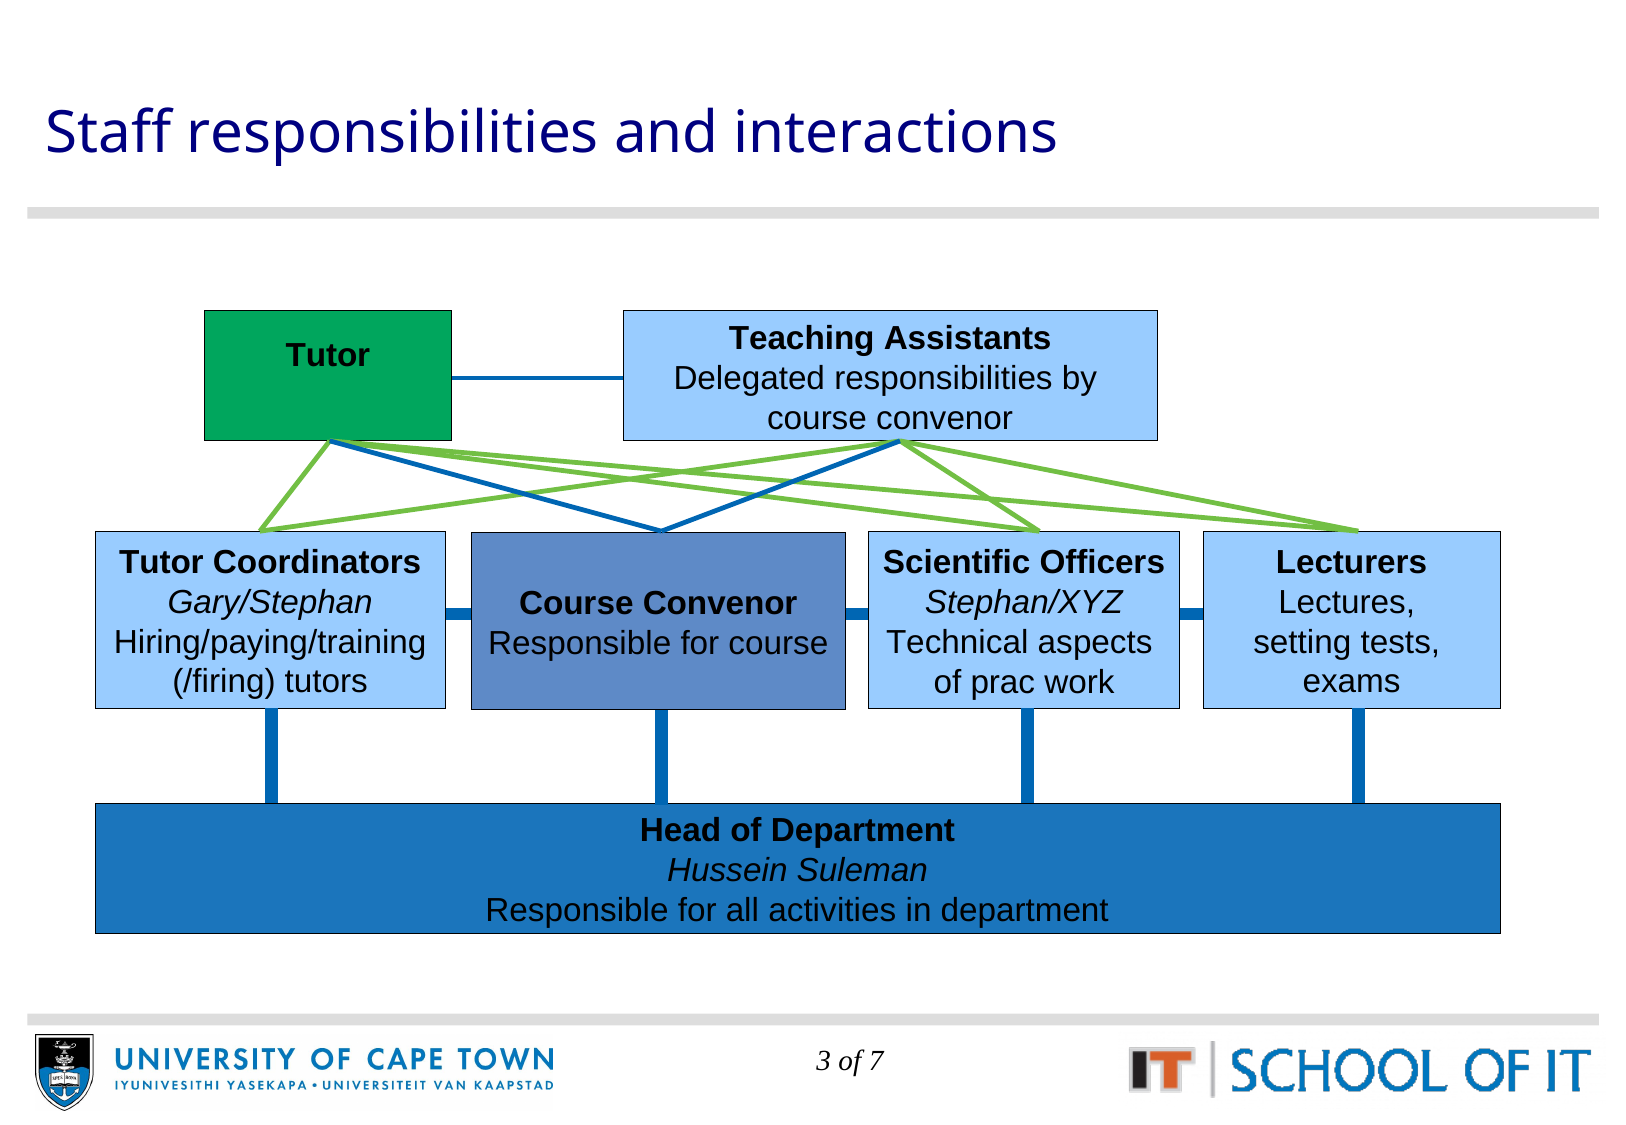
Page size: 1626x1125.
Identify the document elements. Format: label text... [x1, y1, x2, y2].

text_box Teaching Assistants Delegated responsibilities by course convenor [623, 310, 1158, 441]
text_box Lecturers Lectures, setting tests, exams [1203, 531, 1501, 709]
title Staff responsibilities and interactions [45, 66, 1583, 194]
text_box Course Convenor Responsible for course [471, 532, 846, 710]
picture [1118, 1030, 1606, 1109]
text_box Head of Department Hussein Suleman Responsible for all activities in department [95, 803, 1501, 934]
picture [35, 1034, 553, 1111]
text_box Tutor Coordinators Gary/Stephan Hiring/paying/training (/firing) tutors [95, 531, 446, 709]
text_box Scientific Officers Stephan/XYZ Technical aspects of prac work [868, 531, 1180, 709]
text_box Tutor [204, 310, 452, 441]
